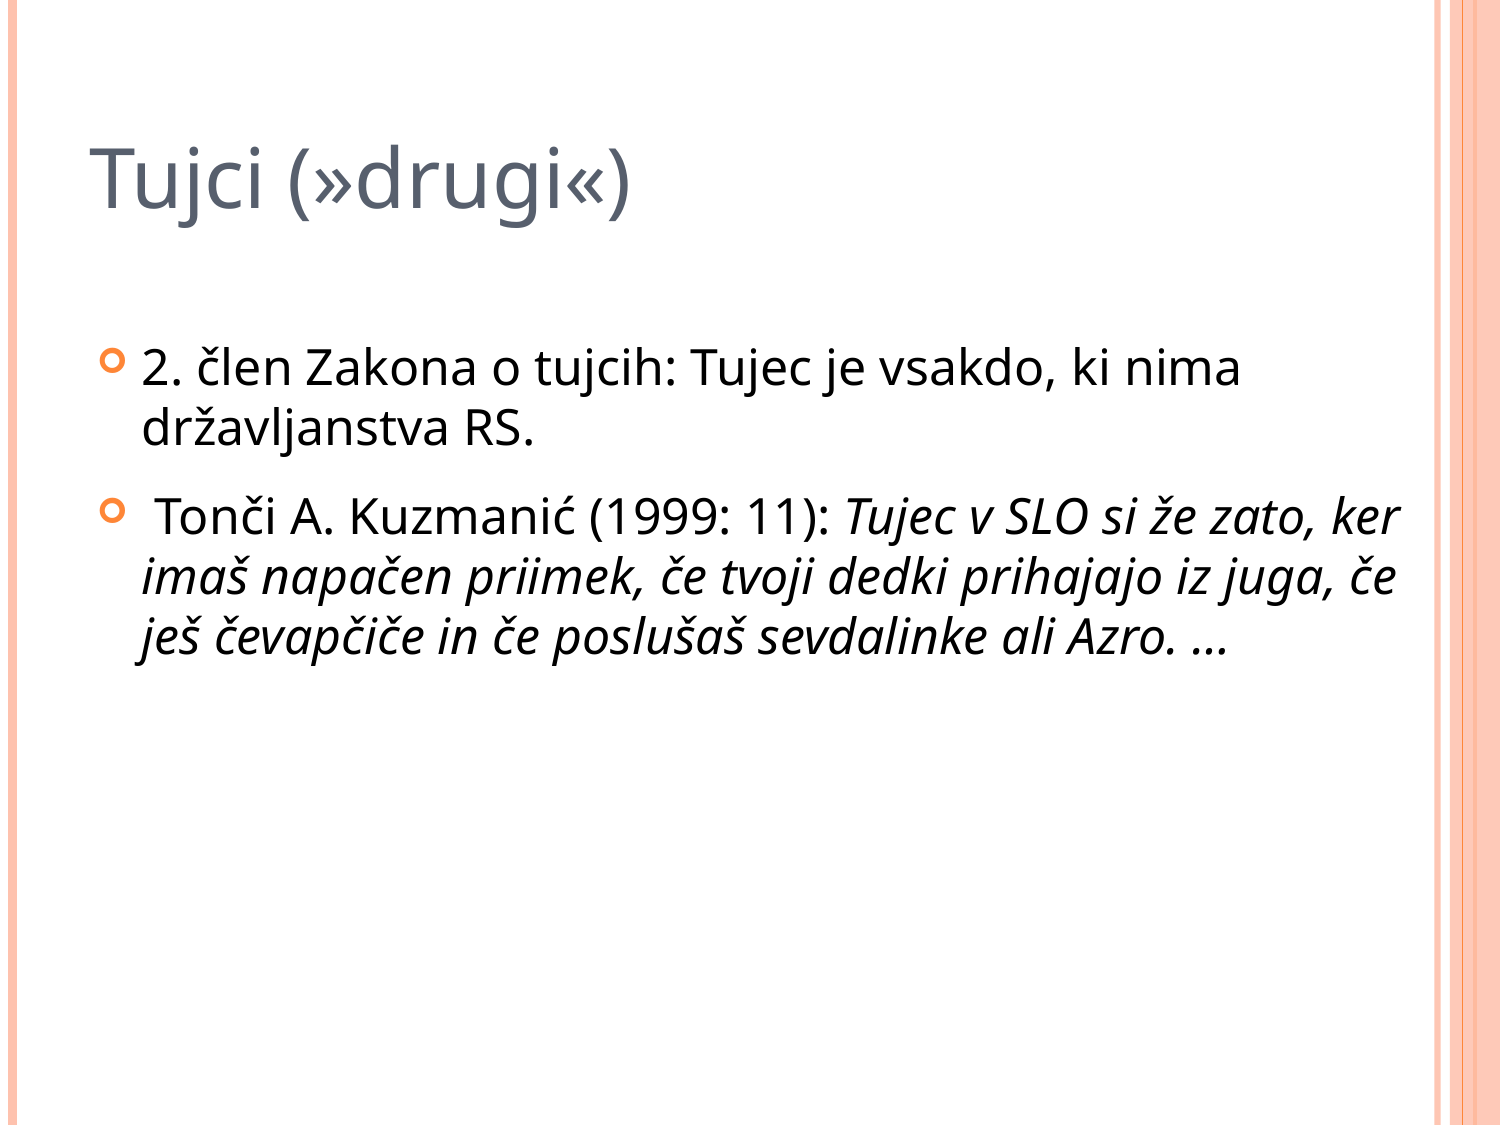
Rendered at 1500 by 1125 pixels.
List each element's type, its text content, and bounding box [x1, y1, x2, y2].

list 2. člen Zakona o tujcih: Tujec je vsakdo, ki nima državljanstva RS. Tonči A. Kuzmanić (1999: 11): Tujec v SLO si že zato, ker imaš napačen priimek, če tvoji dedki prihajajo iz juga, če ješ čevapčiče in če poslušaš sevdalinke ali Azro. … [82, 328, 1432, 1071]
title Tujci (»drugi«) [75, 45, 1300, 233]
